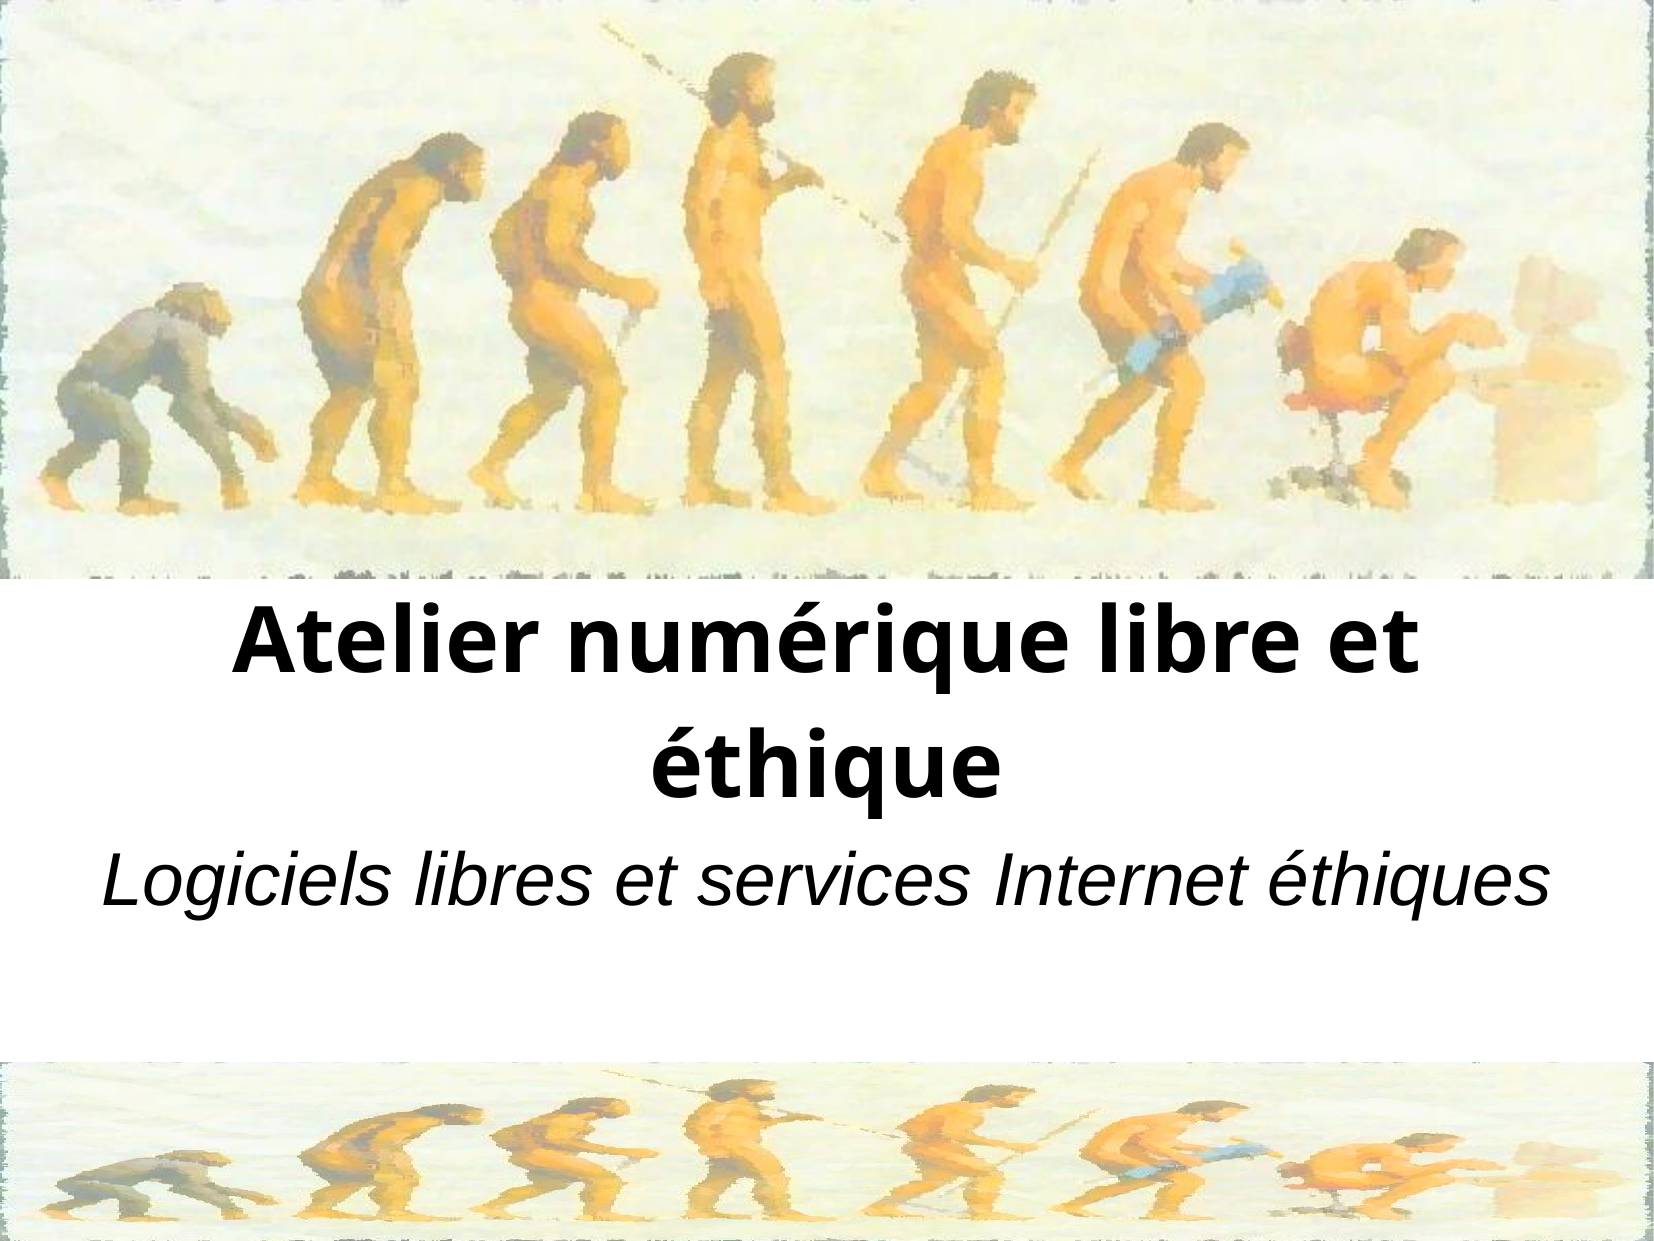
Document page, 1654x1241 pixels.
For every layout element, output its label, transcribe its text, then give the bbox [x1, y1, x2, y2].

title Atelier numérique libre et éthique [47, 566, 1607, 834]
picture [0, 0, 1654, 579]
subtitle Logiciels libres et services Internet éthiques [82, 767, 1571, 993]
picture [0, 1062, 1654, 1241]
